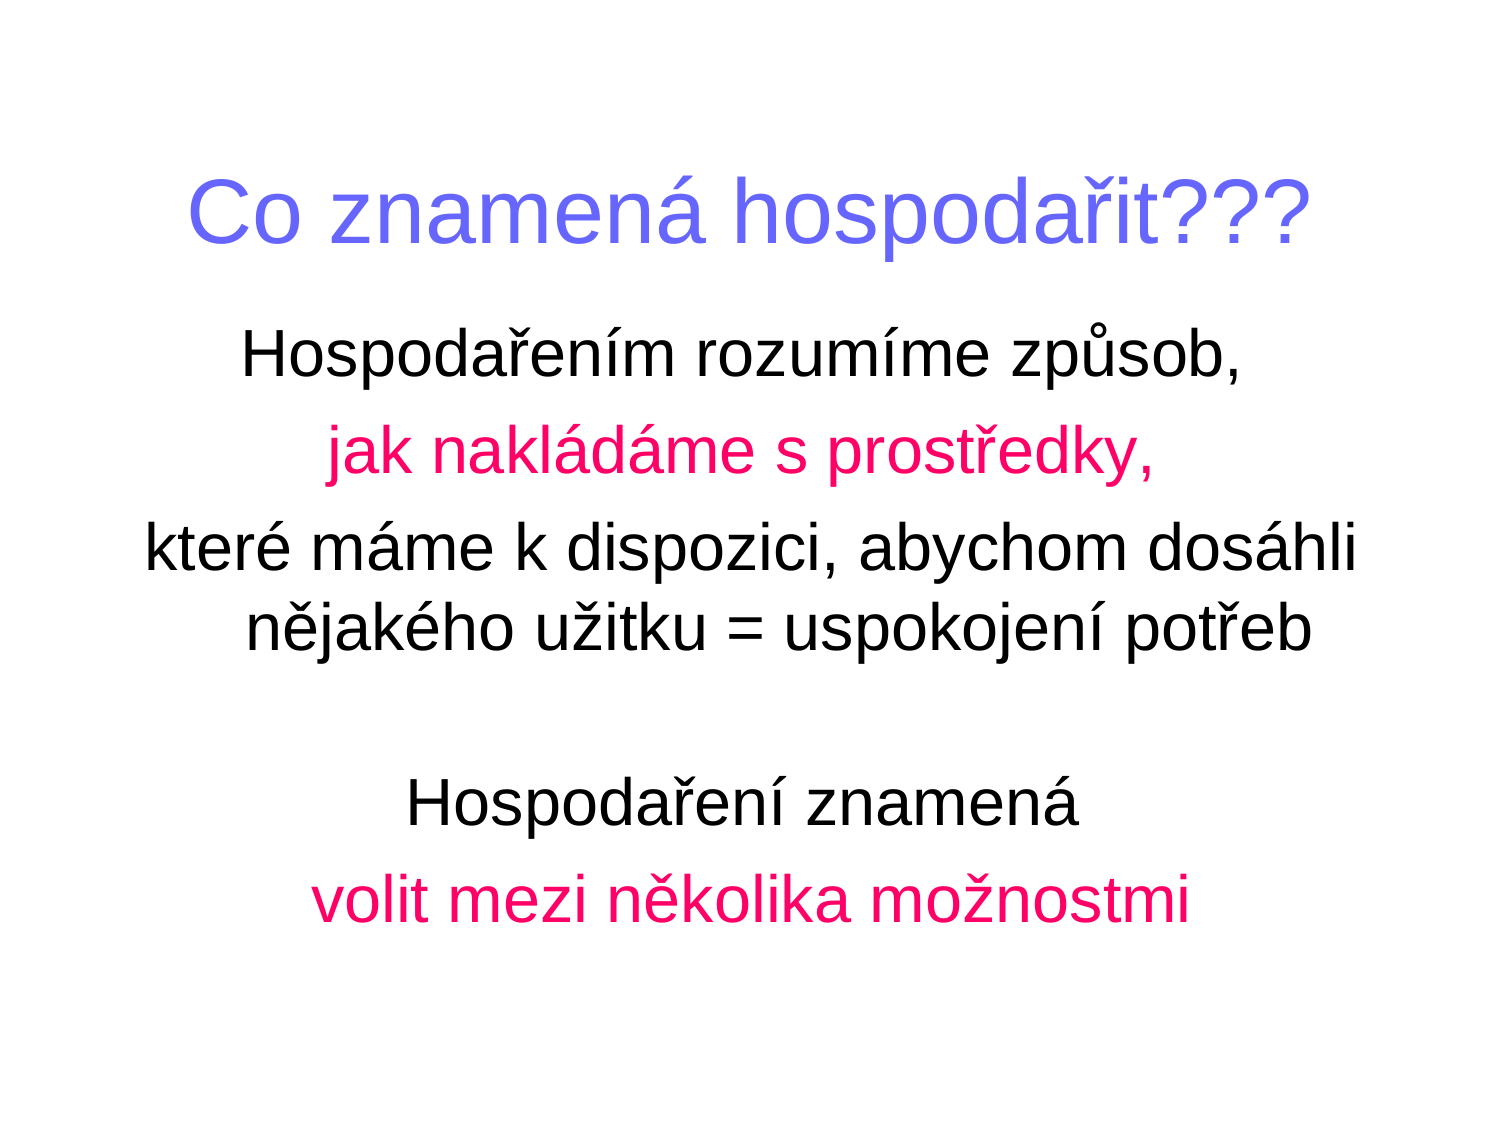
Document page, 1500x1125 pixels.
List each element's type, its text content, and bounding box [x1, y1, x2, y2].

text_box Hospodaření znamená volit mezi několika možnostmi [76, 751, 1427, 984]
title Co znamená hospodařit??? [75, 113, 1426, 302]
list Hospodařením rozumíme způsob, jak nakládáme s prostředky, které máme k dispozici, abychom dosáhli nějakého užitku = uspokojení potřeb [76, 302, 1427, 693]
